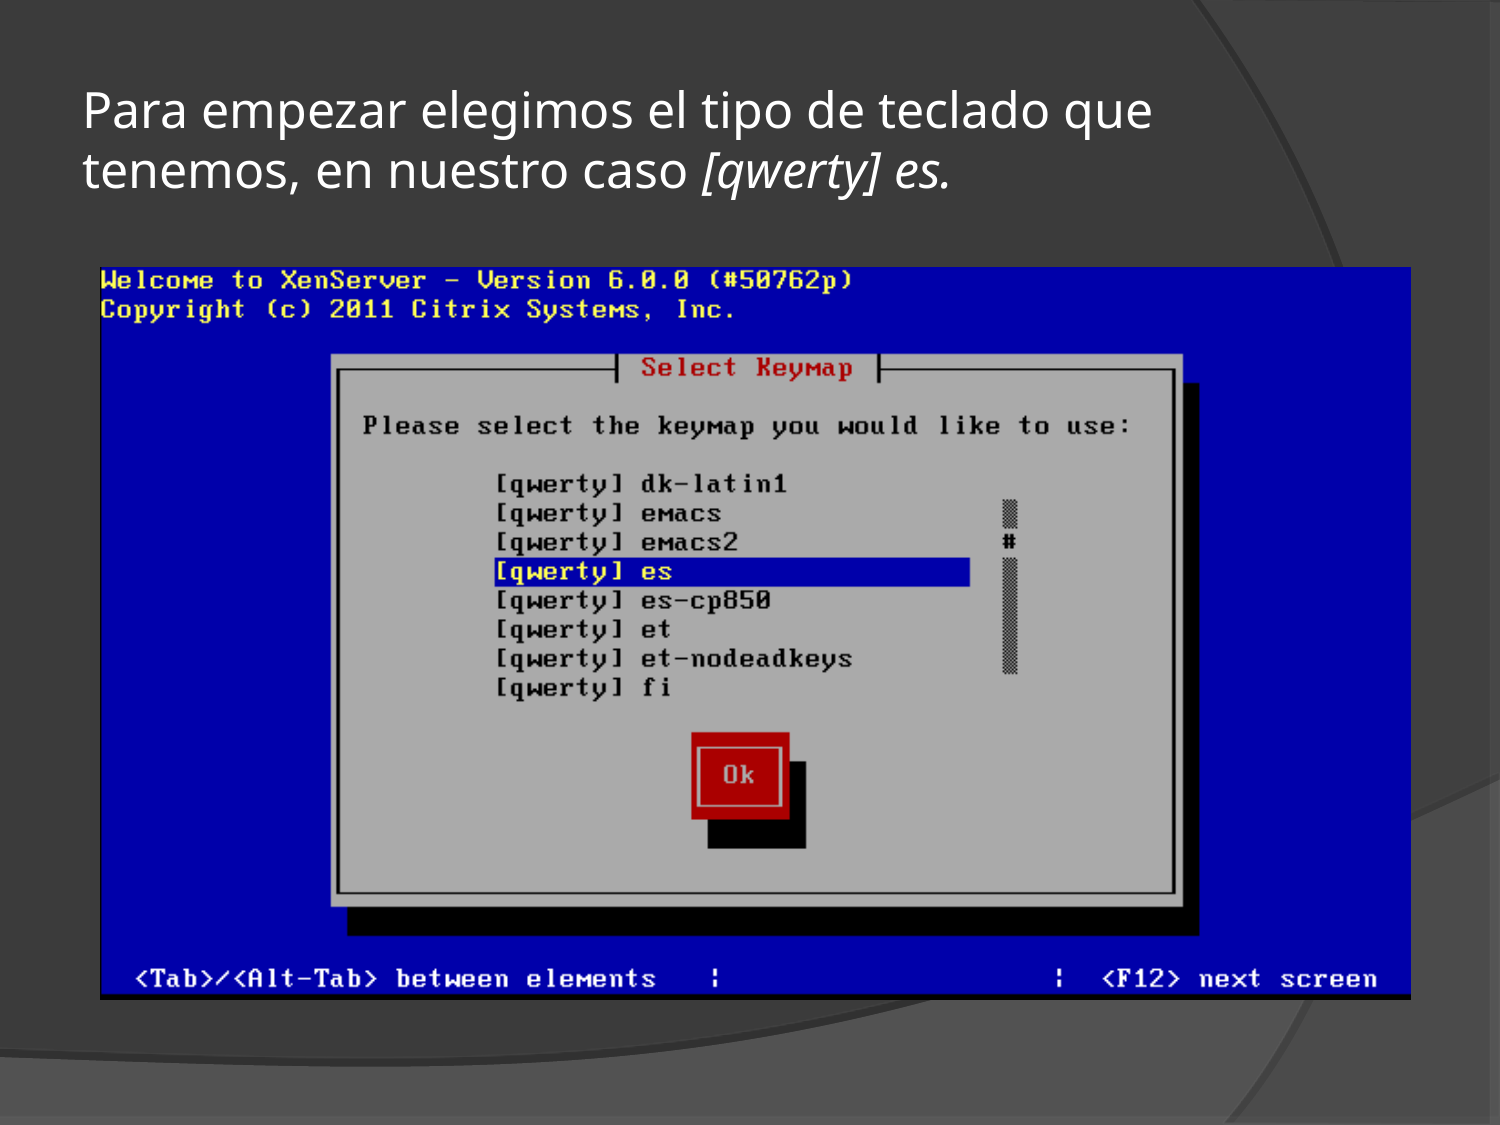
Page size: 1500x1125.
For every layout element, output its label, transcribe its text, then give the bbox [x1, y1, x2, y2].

picture [100, 267, 1411, 1000]
title Para empezar elegimos el tipo de teclado que tenemos, en nuestro caso [qwerty] es. [75, 45, 1300, 233]
